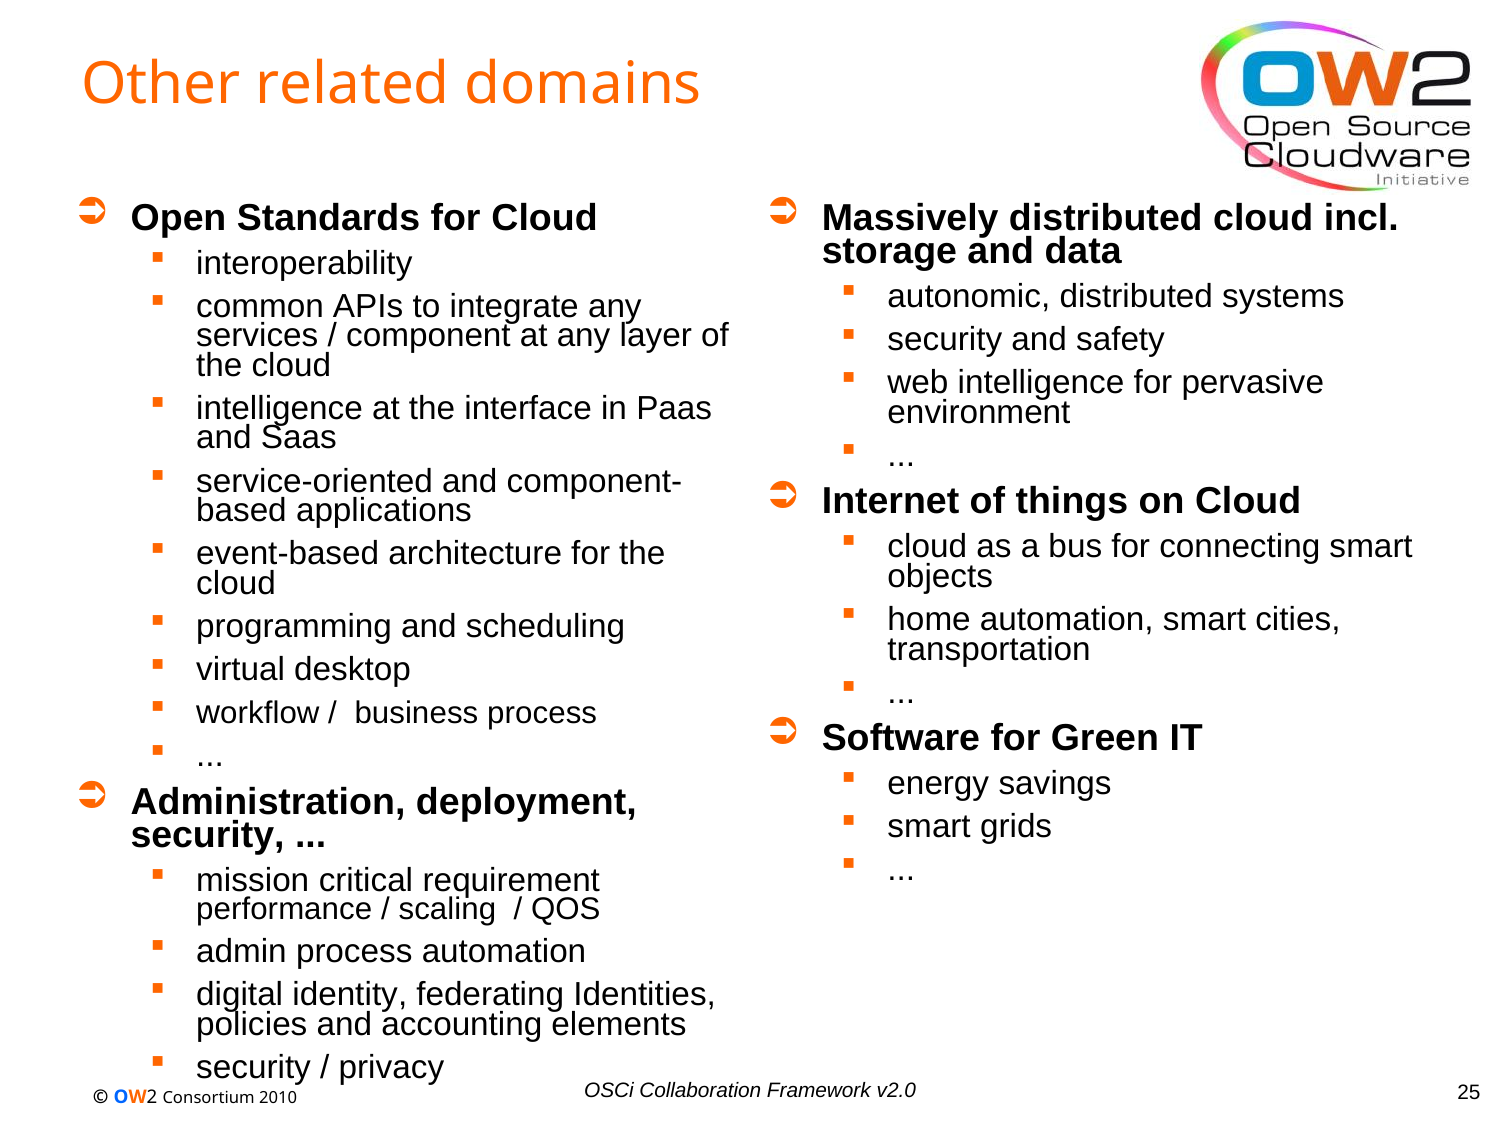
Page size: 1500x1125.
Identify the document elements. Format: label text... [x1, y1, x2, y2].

title Other related domains [81, 39, 1182, 217]
picture [1199, 19, 1472, 195]
list Open Standards for Cloud interoperability common APIs to integrate any services / component at any layer of the cloud intelligence at the interface in Paas and Saas service-oriented and component-based applications event-based architecture for the cloud programming and scheduling virtual desktop workflow / business process ... Administration, deployment, security, ... mission critical requirement performance / scaling / QOS admin process automation digital identity, federating Identities, policies and accounting elements security / privacy [74, 203, 734, 1100]
list Massively distributed cloud incl. storage and data autonomic, distributed systems security and safety web intelligence for pervasive environment ... Internet of things on Cloud cloud as a bus for connecting smart objects home automation, smart cities, transportation ... Software for Green IT energy savings smart grids ... [766, 203, 1425, 931]
